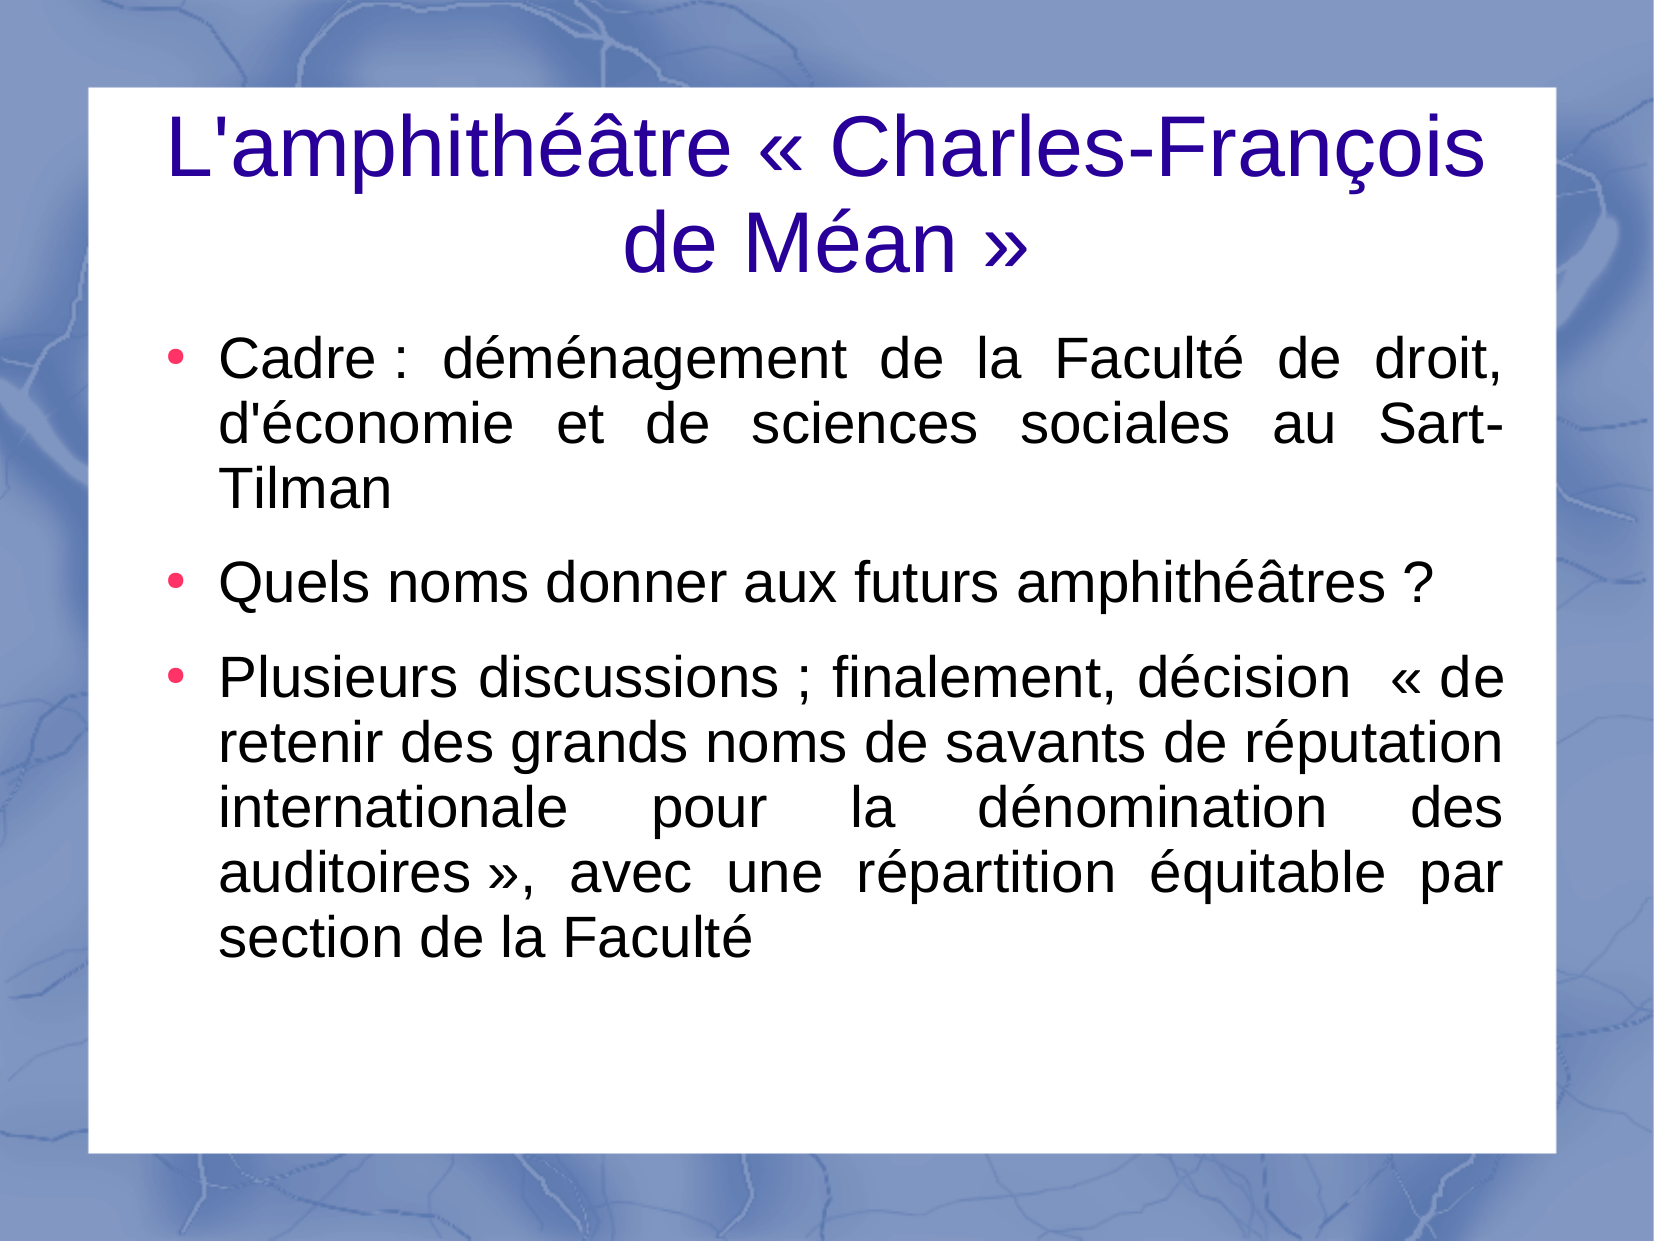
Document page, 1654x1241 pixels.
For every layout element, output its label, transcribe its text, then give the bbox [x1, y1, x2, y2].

title L'amphithéâtre « Charles-François de Méan » [118, 90, 1536, 298]
list Cadre : déménagement de la Faculté de droit, d'économie et de sciences sociales au Sart-Tilman Quels noms donner aux futurs amphithéâtres ? Plusieurs discussions ; finalement, décision « de retenir des grands noms de savants de réputation internationale pour la dénomination des auditoires », avec une répartition équitable par section de la Faculté [147, 325, 1506, 1031]
picture [0, 0, 1654, 1241]
